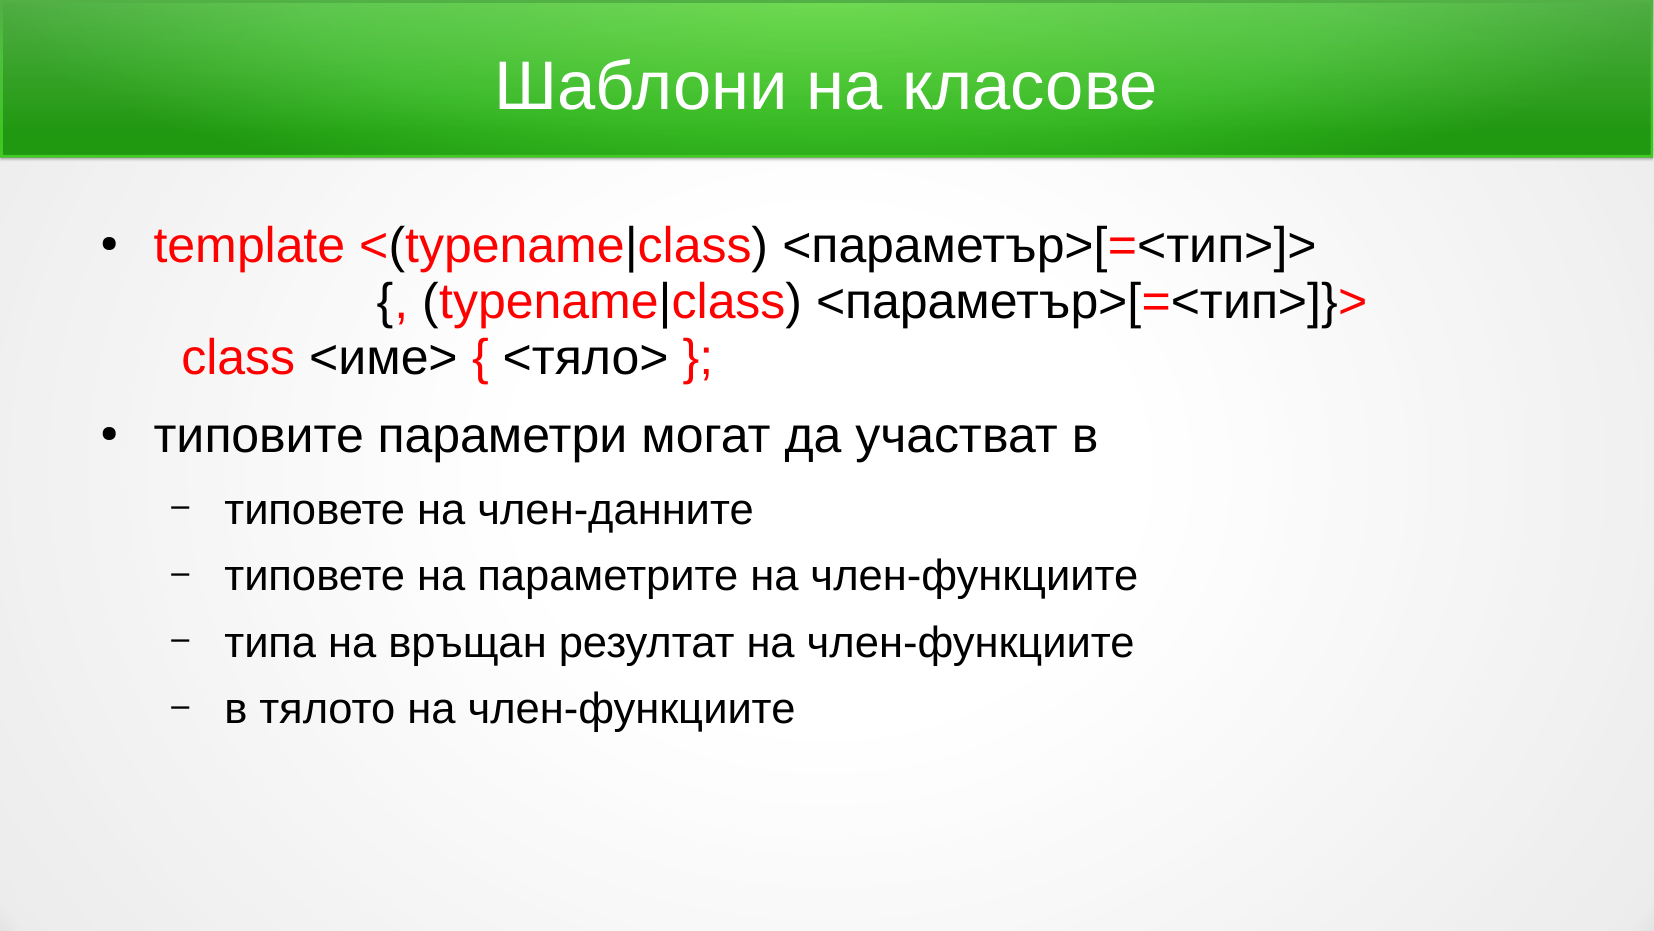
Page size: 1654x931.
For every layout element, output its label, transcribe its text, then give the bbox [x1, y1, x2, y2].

list template <(typename|class) <параметър>[=<тип>]> {, (typename|class) <параметър>[=<тип>]}> class <име> { <тяло> }; типовите параметри могат да участват в типовете на член-данните типовете на параметрите на член-функциите типа на връщан резултат на член-функциите в тялото на член-функциите [82, 217, 1538, 758]
title Шаблони на класове [82, 37, 1571, 135]
